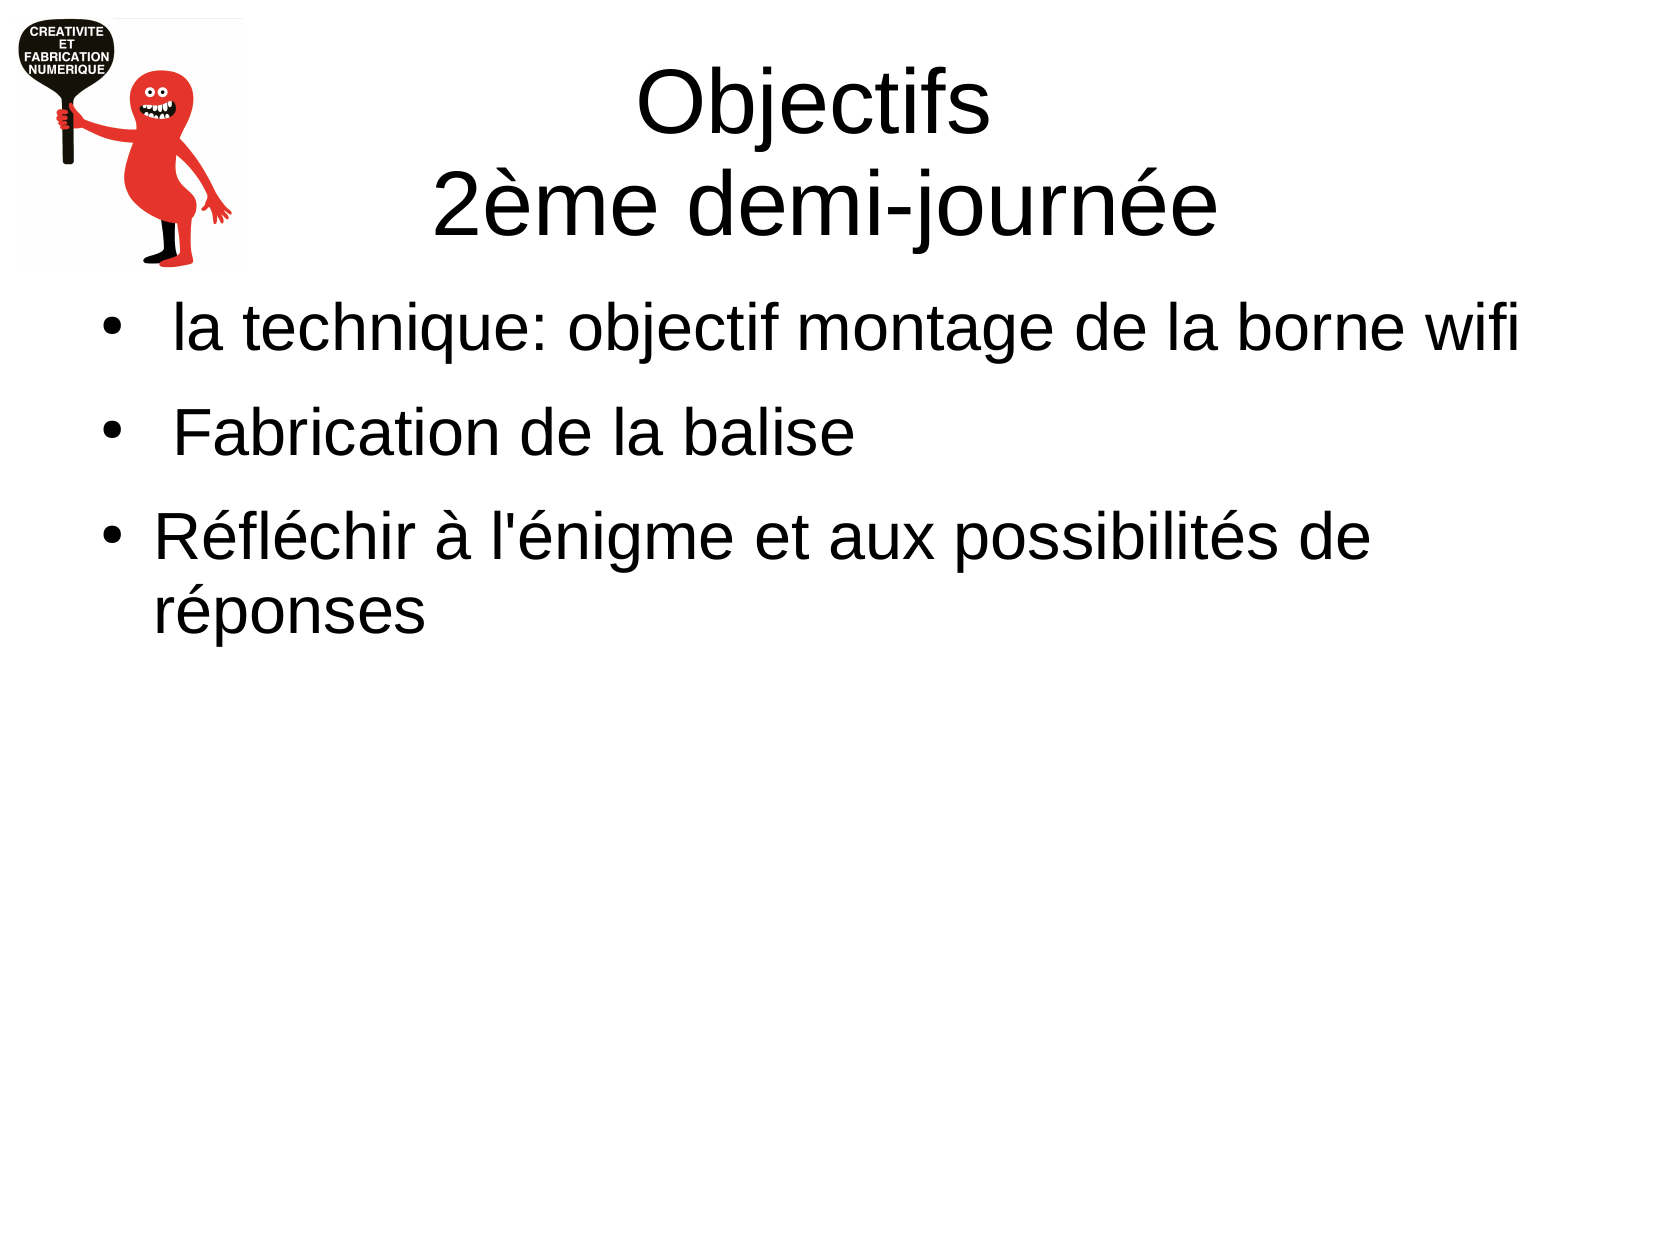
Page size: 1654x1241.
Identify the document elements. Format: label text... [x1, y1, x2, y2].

list la technique: objectif montage de la borne wifi Fabrication de la balise Réfléchir à l'énigme et aux possibilités de réponses [82, 290, 1571, 1010]
title Objectifs 2ème demi-journée [243, 49, 1571, 257]
picture [15, 18, 243, 269]
